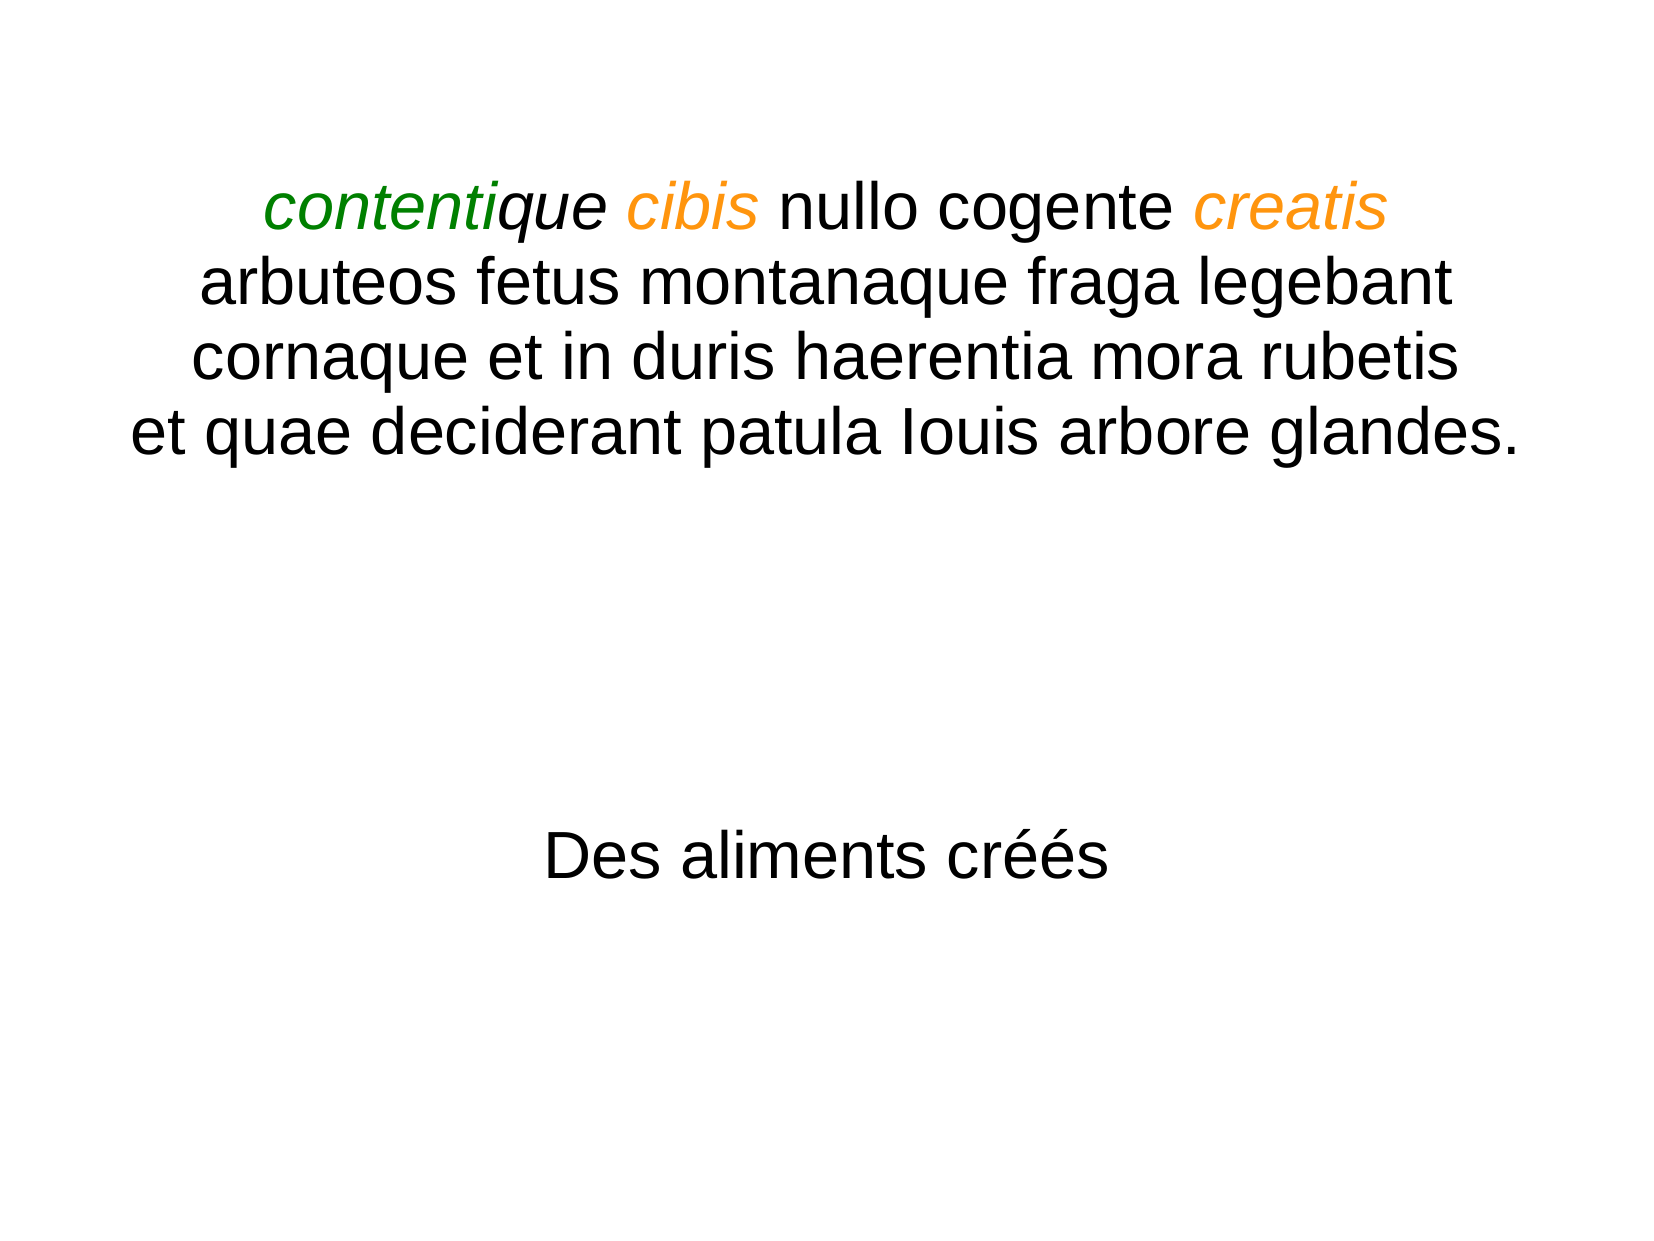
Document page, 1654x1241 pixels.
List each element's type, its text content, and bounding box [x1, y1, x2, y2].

subtitle Des aliments créés [82, 602, 1571, 1109]
title contentique cibis nullo cogente creatis arbuteos fetus montanaque fraga legebant cornaque et in duris haerentia mora rubetis et quae deciderant patula Iouis arbore glandes. [47, 35, 1607, 603]
